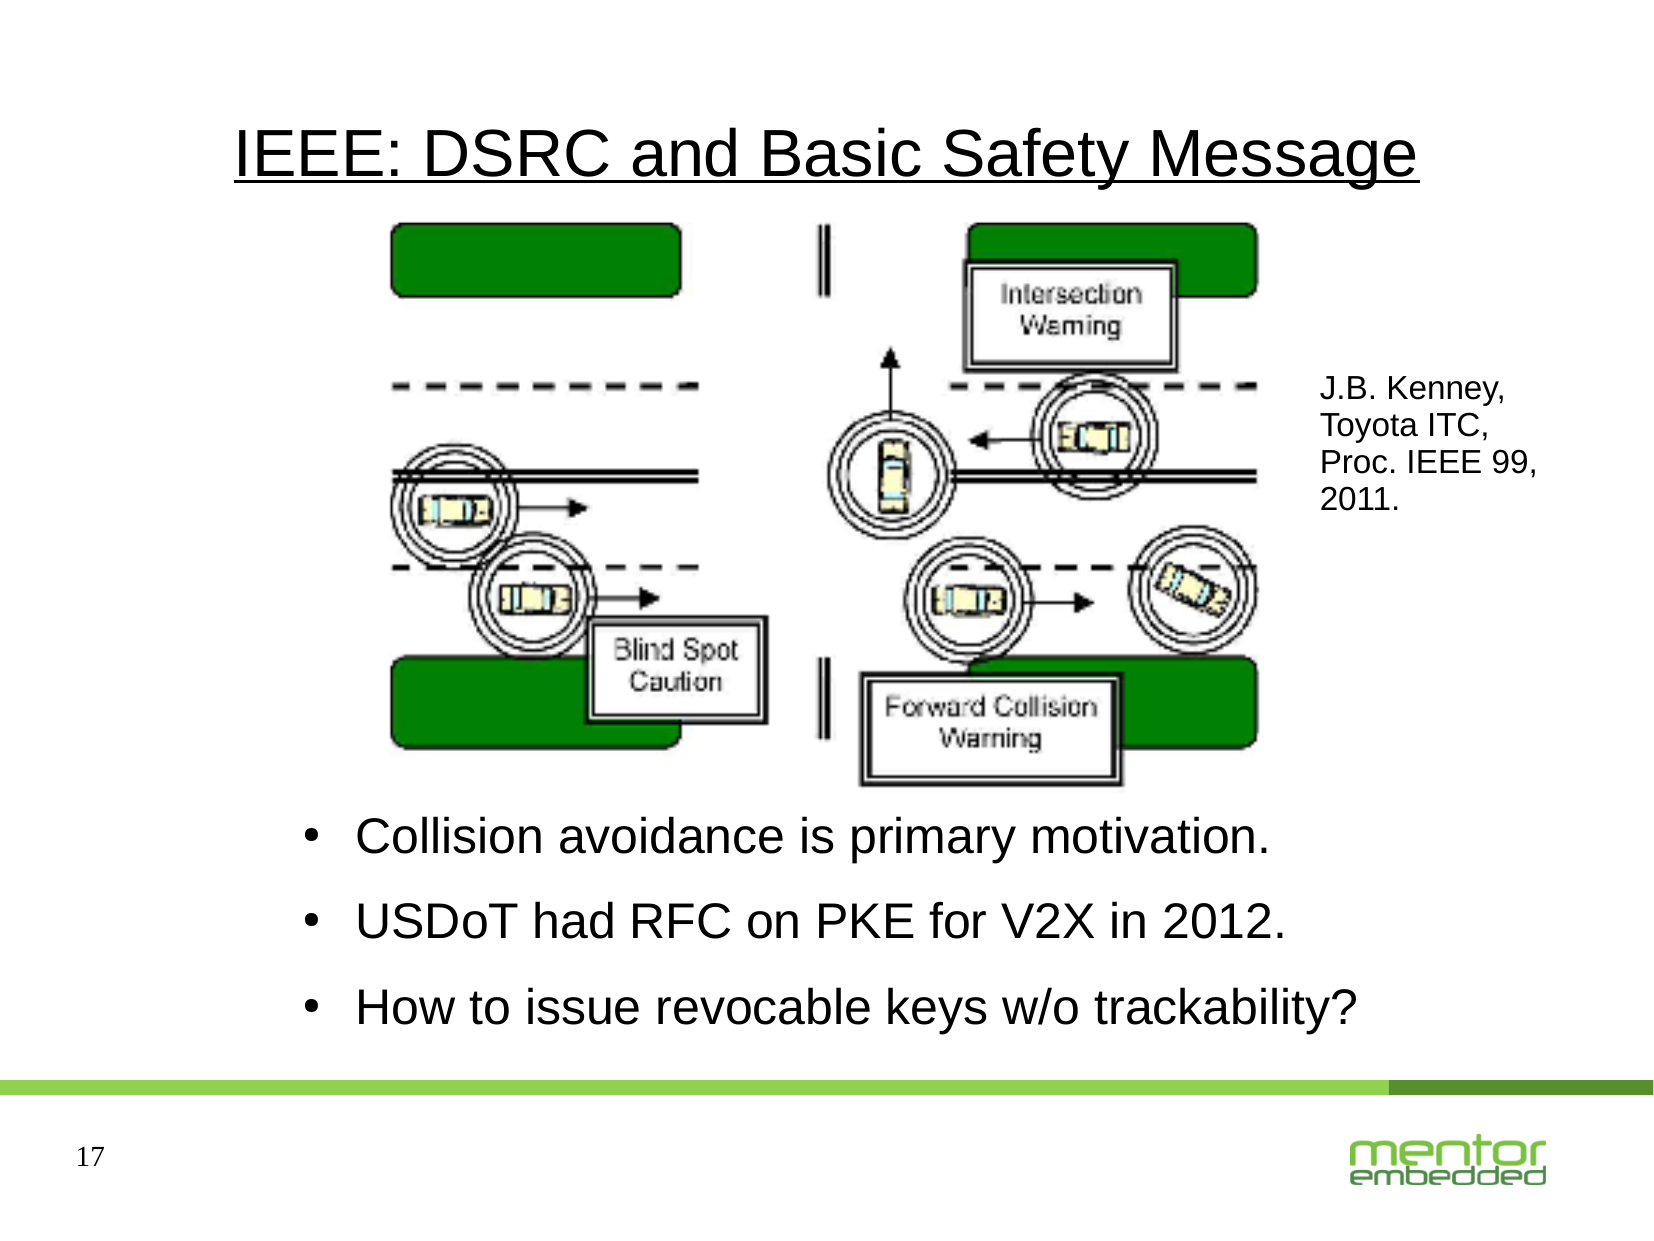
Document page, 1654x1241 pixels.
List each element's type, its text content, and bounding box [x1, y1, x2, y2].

text_box J.B. Kenney, Toyota ITC, Proc. IEEE 99, 2011. [1305, 362, 1554, 526]
picture [388, 209, 1266, 811]
title IEEE: DSRC and Basic Safety Message [82, 49, 1571, 257]
list Collision avoidance is primary motivation. USDoT had RFC on PKE for V2X in 2012. How to issue revocable keys w/o trackability? [285, 808, 1396, 1096]
picture [1350, 1134, 1546, 1185]
